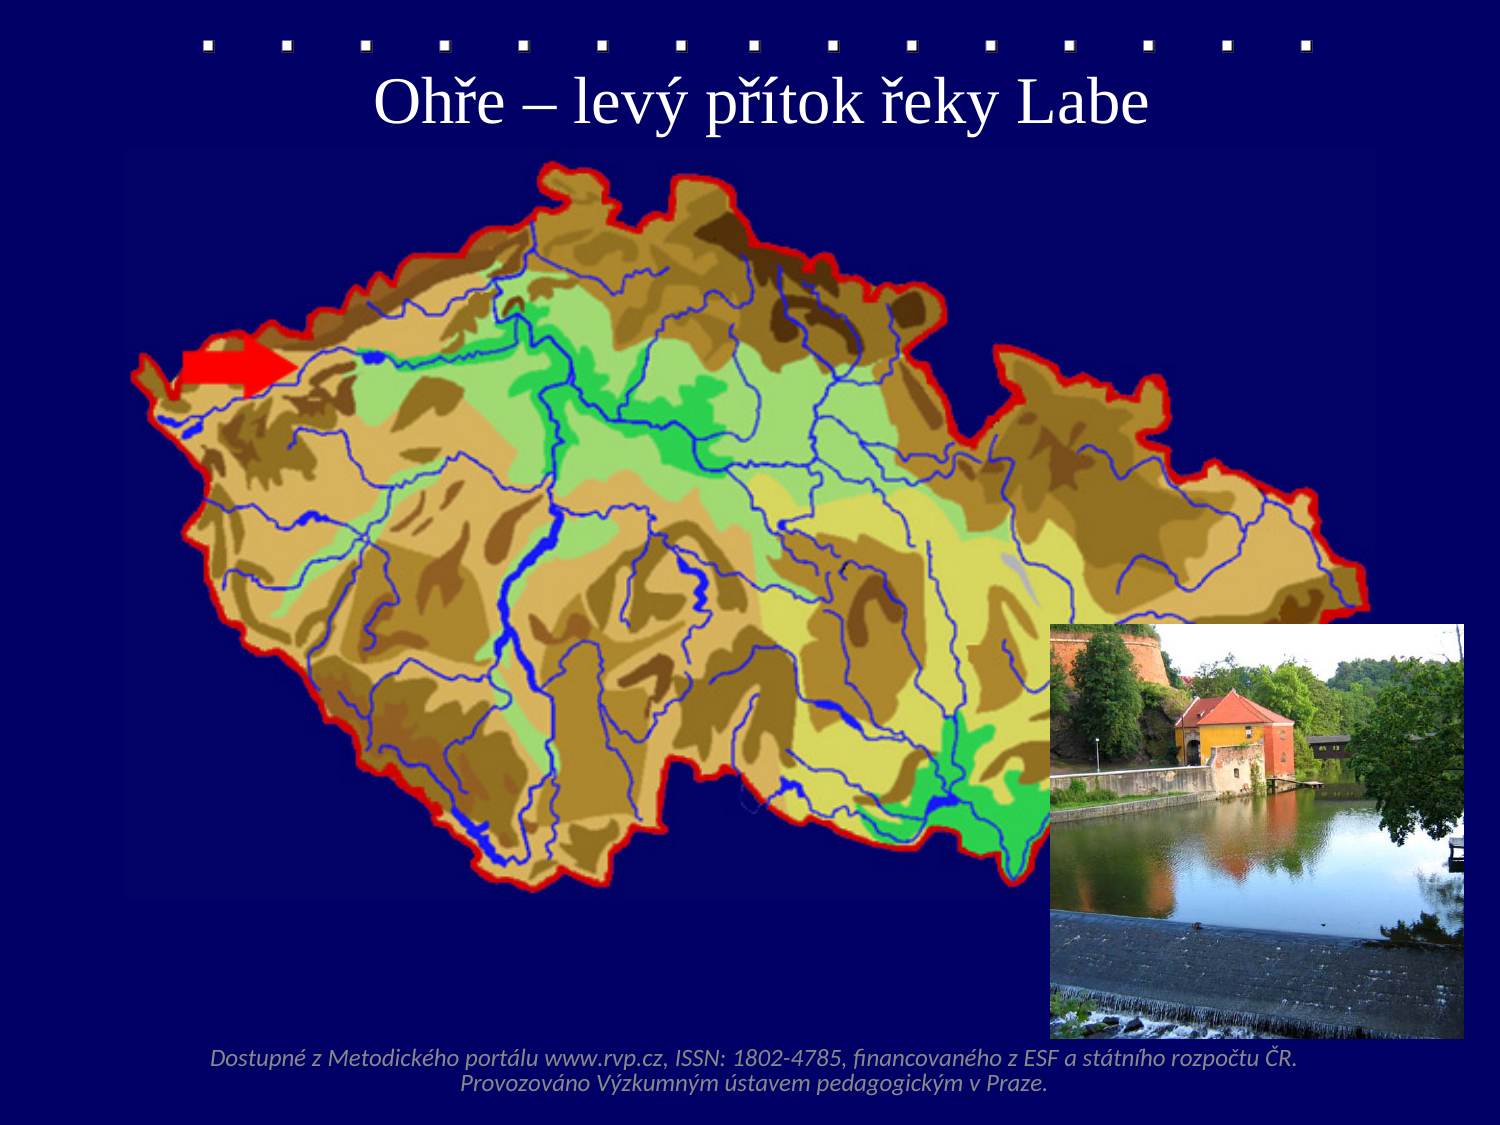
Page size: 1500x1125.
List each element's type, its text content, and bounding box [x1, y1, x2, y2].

picture [125, 149, 1464, 1039]
picture [200, 37, 1326, 57]
text_box Ohře – levý přítok řeky Labe [212, 62, 1313, 150]
